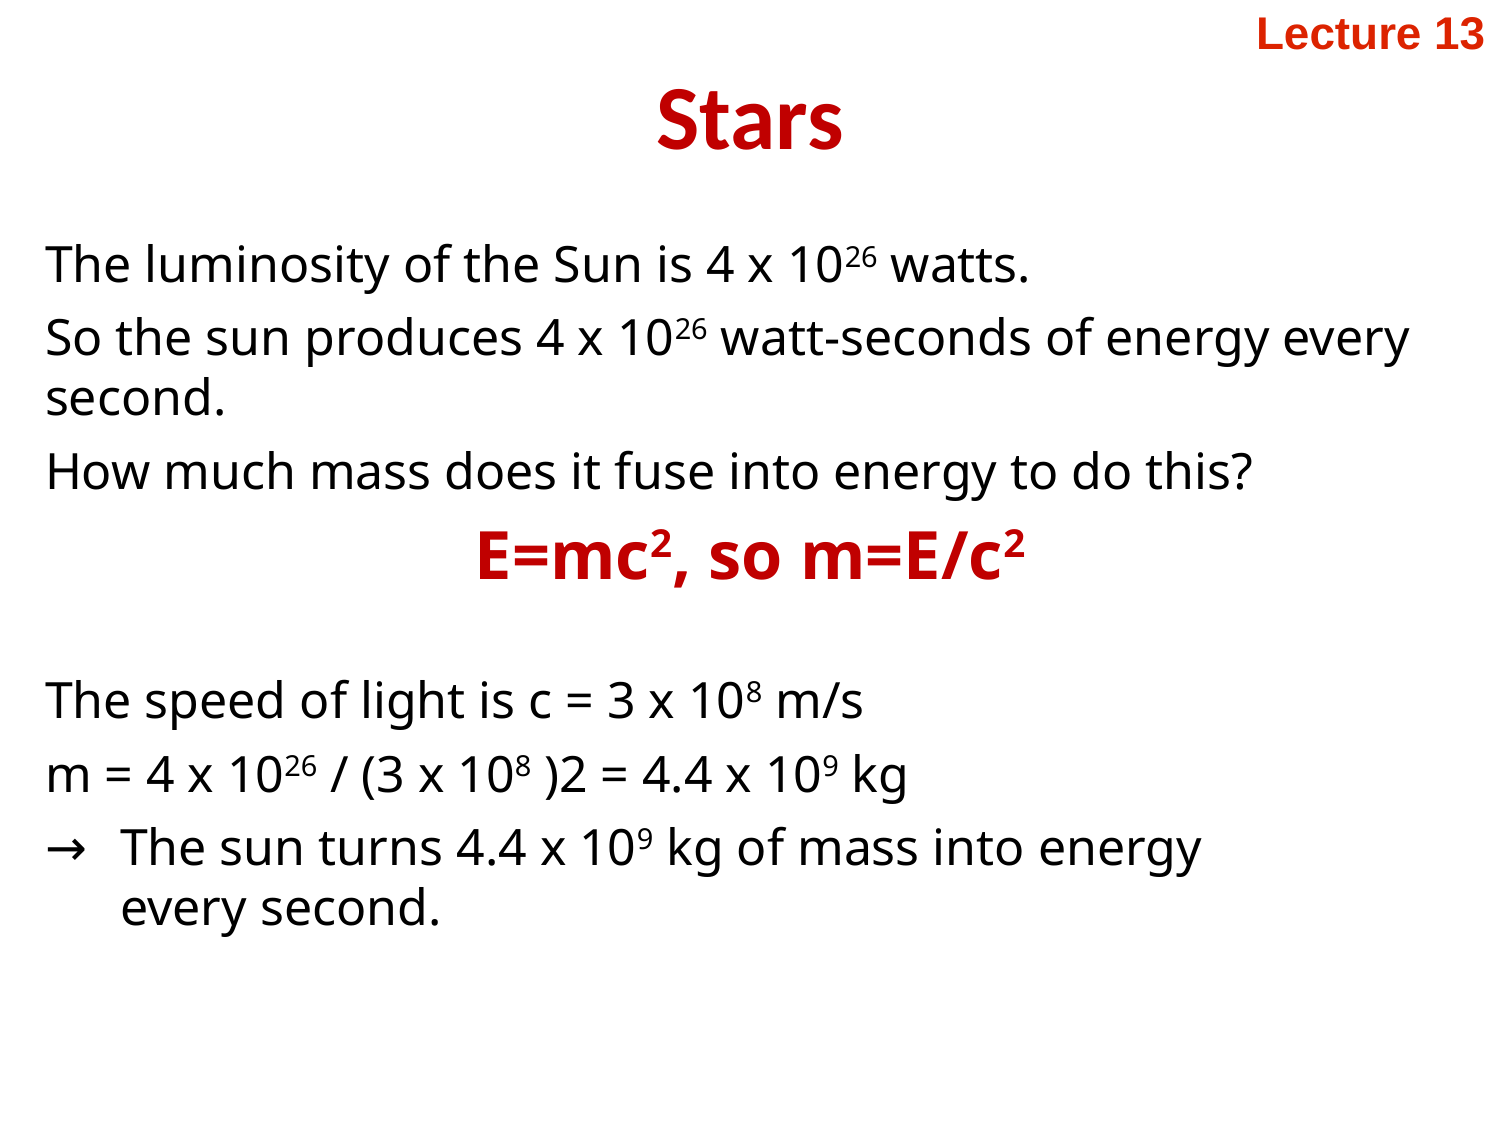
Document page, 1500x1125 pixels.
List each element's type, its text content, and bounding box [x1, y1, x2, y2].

list The luminosity of the Sun is 4 x 1026 watts. So the sun produces 4 x 1026 watt-seconds of energy every second. How much mass does it fuse into energy to do this? E=mc2, so m=E/c2 The speed of light is c = 3 x 108 m/s m = 4 x 1026 / (3 x 108 )2 = 4.4 x 109 kg → The sun turns 4.4 x 109 kg of mass into energy every second. [30, 224, 1471, 1103]
text_box Lecture 13 [1185, 0, 1500, 67]
title Stars [30, 29, 1471, 196]
